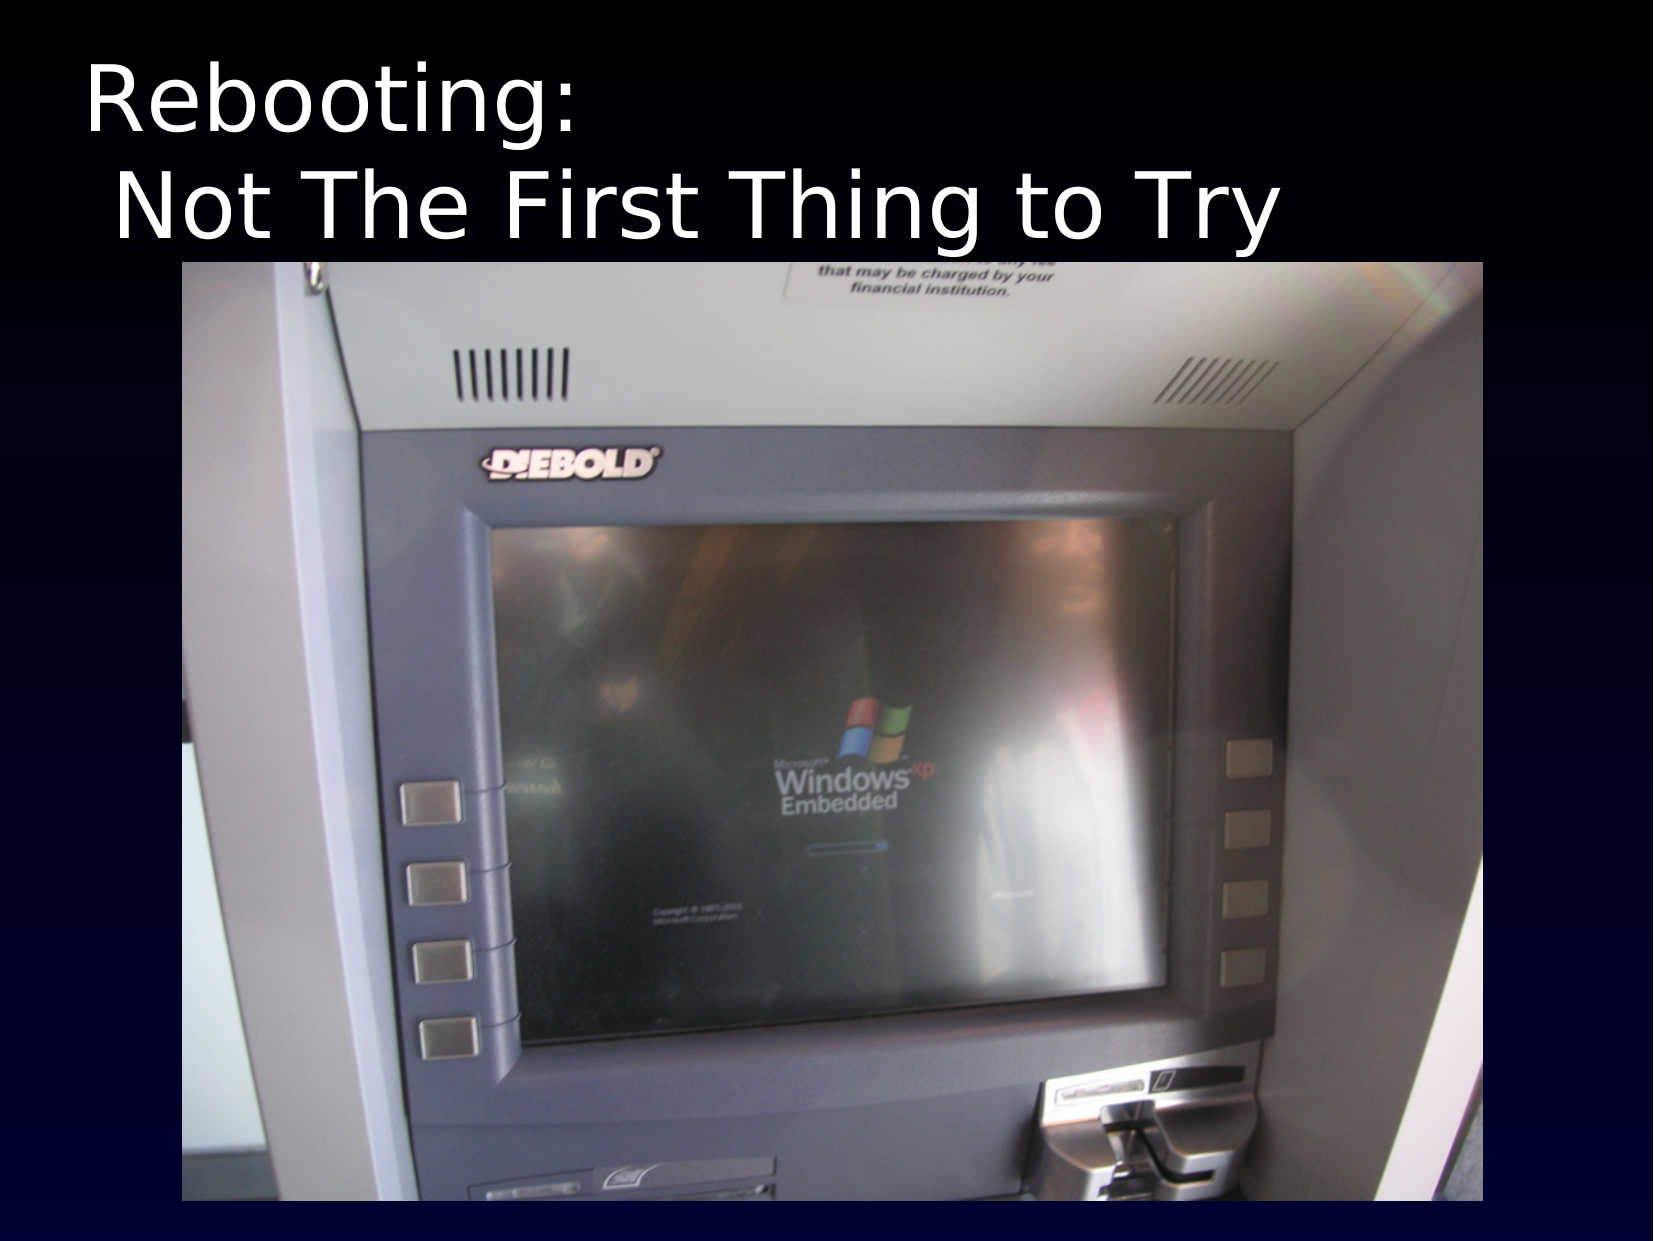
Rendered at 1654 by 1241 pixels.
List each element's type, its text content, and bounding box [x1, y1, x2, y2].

picture [182, 262, 1483, 1201]
title Rebooting: Not The First Thing to Try [82, 45, 1571, 261]
